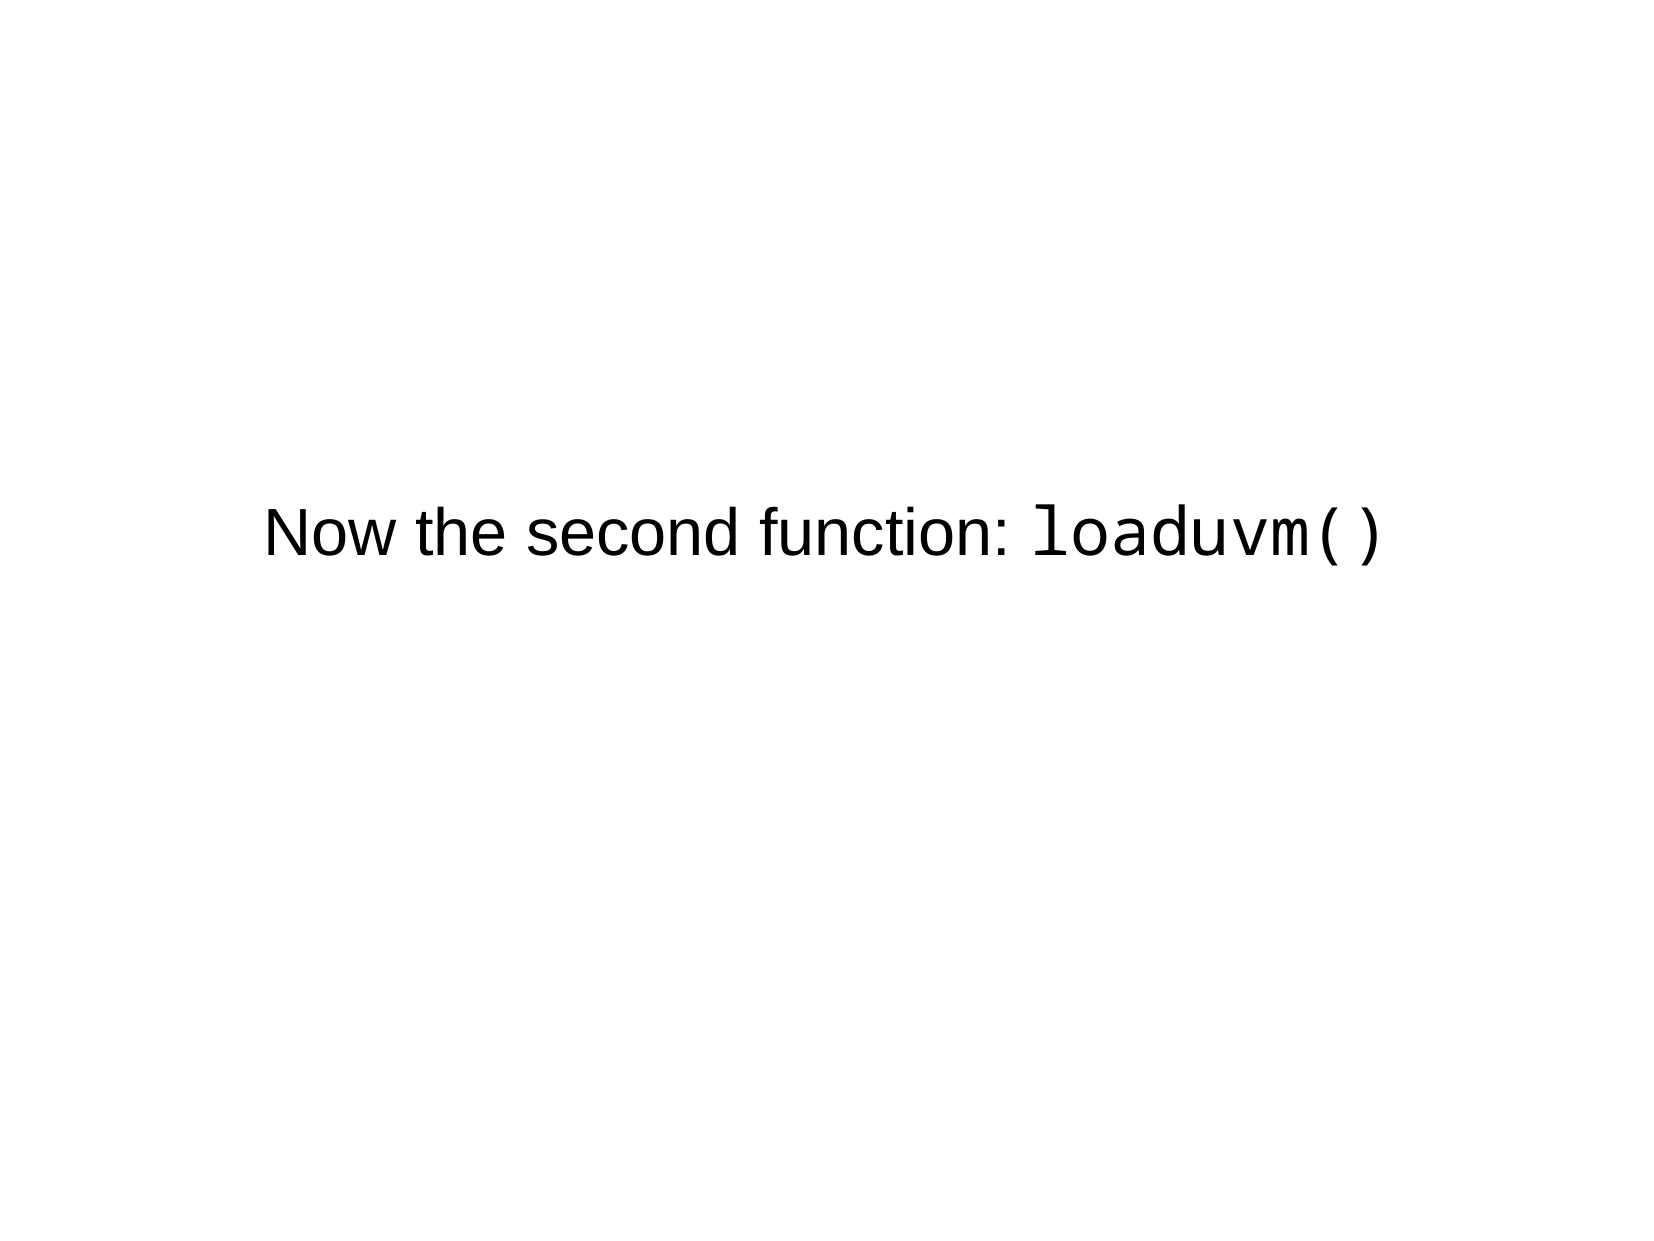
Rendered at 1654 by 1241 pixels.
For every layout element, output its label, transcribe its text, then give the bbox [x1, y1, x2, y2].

subtitle Now the second function: loaduvm() [82, 49, 1571, 1010]
